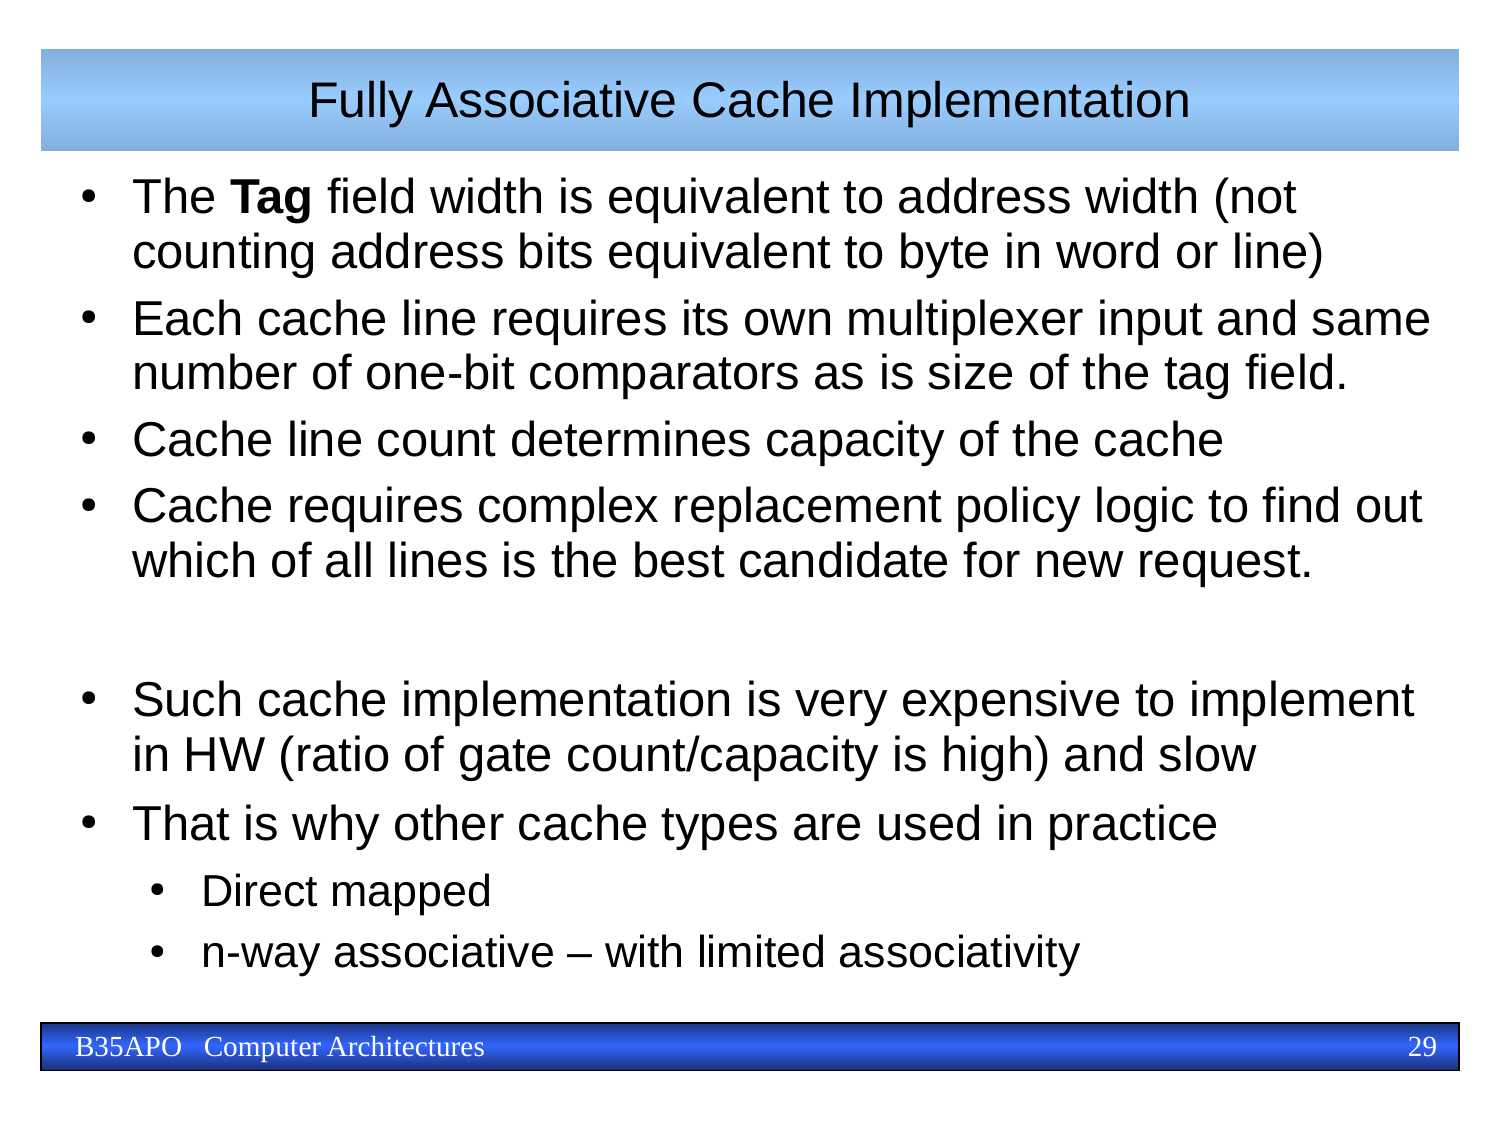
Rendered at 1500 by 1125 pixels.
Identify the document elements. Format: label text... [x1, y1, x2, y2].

list The Tag field width is equivalent to address width (not counting address bits equivalent to byte in word or line) Each cache line requires its own multiplexer input and same number of one-bit comparators as is size of the tag field. Cache line count determines capacity of the cache Cache requires complex replacement policy logic to find out which of all lines is the best candidate for new request. Such cache implementation is very expensive to implement in HW (ratio of gate count/capacity is high) and slow That is why other cache types are used in practice Direct mapped n-way associative – with limited associativity [62, 169, 1438, 1018]
title Fully Associative Cache Implementation [41, 49, 1459, 151]
